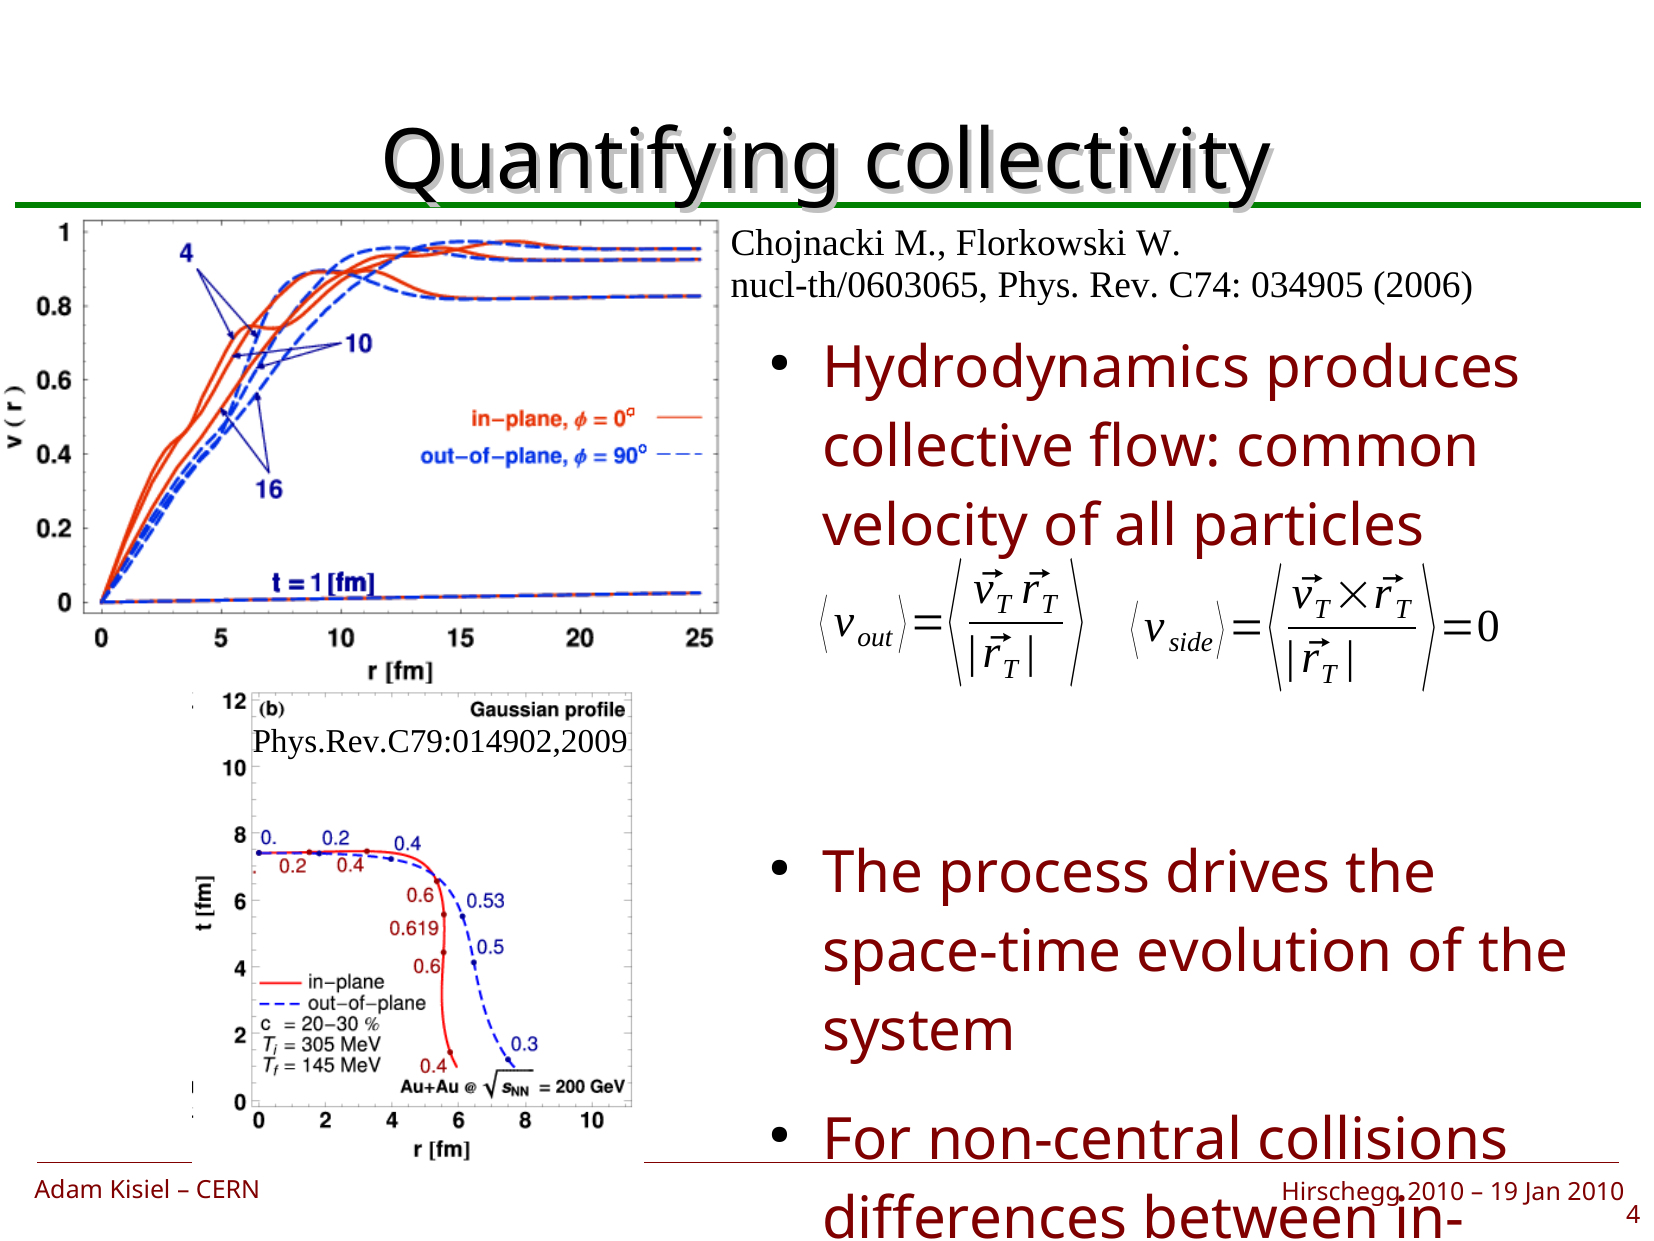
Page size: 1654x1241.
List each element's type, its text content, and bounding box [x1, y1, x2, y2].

picture [0, 217, 730, 1164]
list Hydrodynamics produces collective flow: common velocity of all particles The process drives the space-time evolution of the system For non-central collisions differences between in-plane and out-of plane velocities arise [751, 324, 1600, 1157]
chart [1123, 561, 1507, 696]
title Quantifying collectivity [119, 52, 1532, 261]
text_box Phys.Rev.C79:014902,2009 [252, 723, 645, 761]
chart [812, 556, 1091, 690]
text_box Chojnacki M., Florkowski W. nucl-th/0603065, Phys. Rev. C74: 034905 (2006) [730, 222, 1475, 306]
